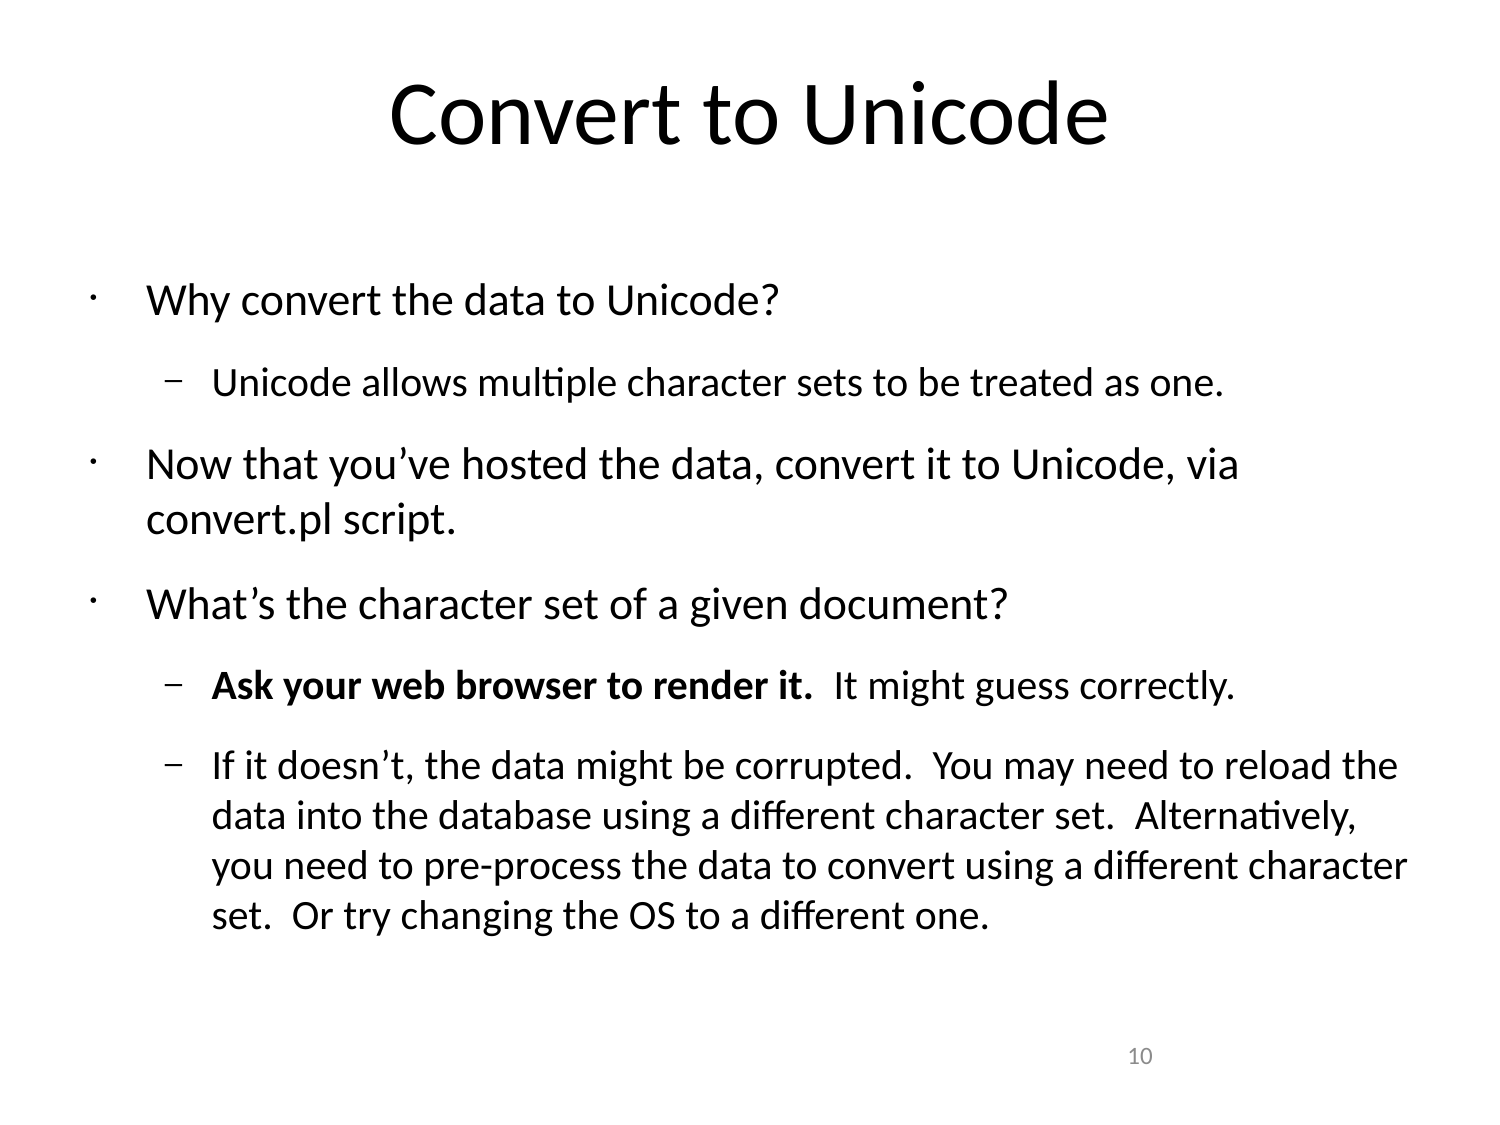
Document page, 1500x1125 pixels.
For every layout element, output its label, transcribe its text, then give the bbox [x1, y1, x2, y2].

text_box <number> [1112, 1024, 1463, 1085]
list Why convert the data to Unicode? Unicode allows multiple character sets to be treated as one. Now that you’ve hosted the data, convert it to Unicode, via convert.pl script. What’s the character set of a given document? Ask your web browser to render it. It might guess correctly. If it doesn’t, the data might be corrupted. You may need to reload the data into the database using a different character set. Alternatively, you need to pre-process the data to convert using a different character set. Or try changing the OS to a different one. [75, 262, 1425, 1005]
title Convert to Unicode [75, 45, 1425, 233]
